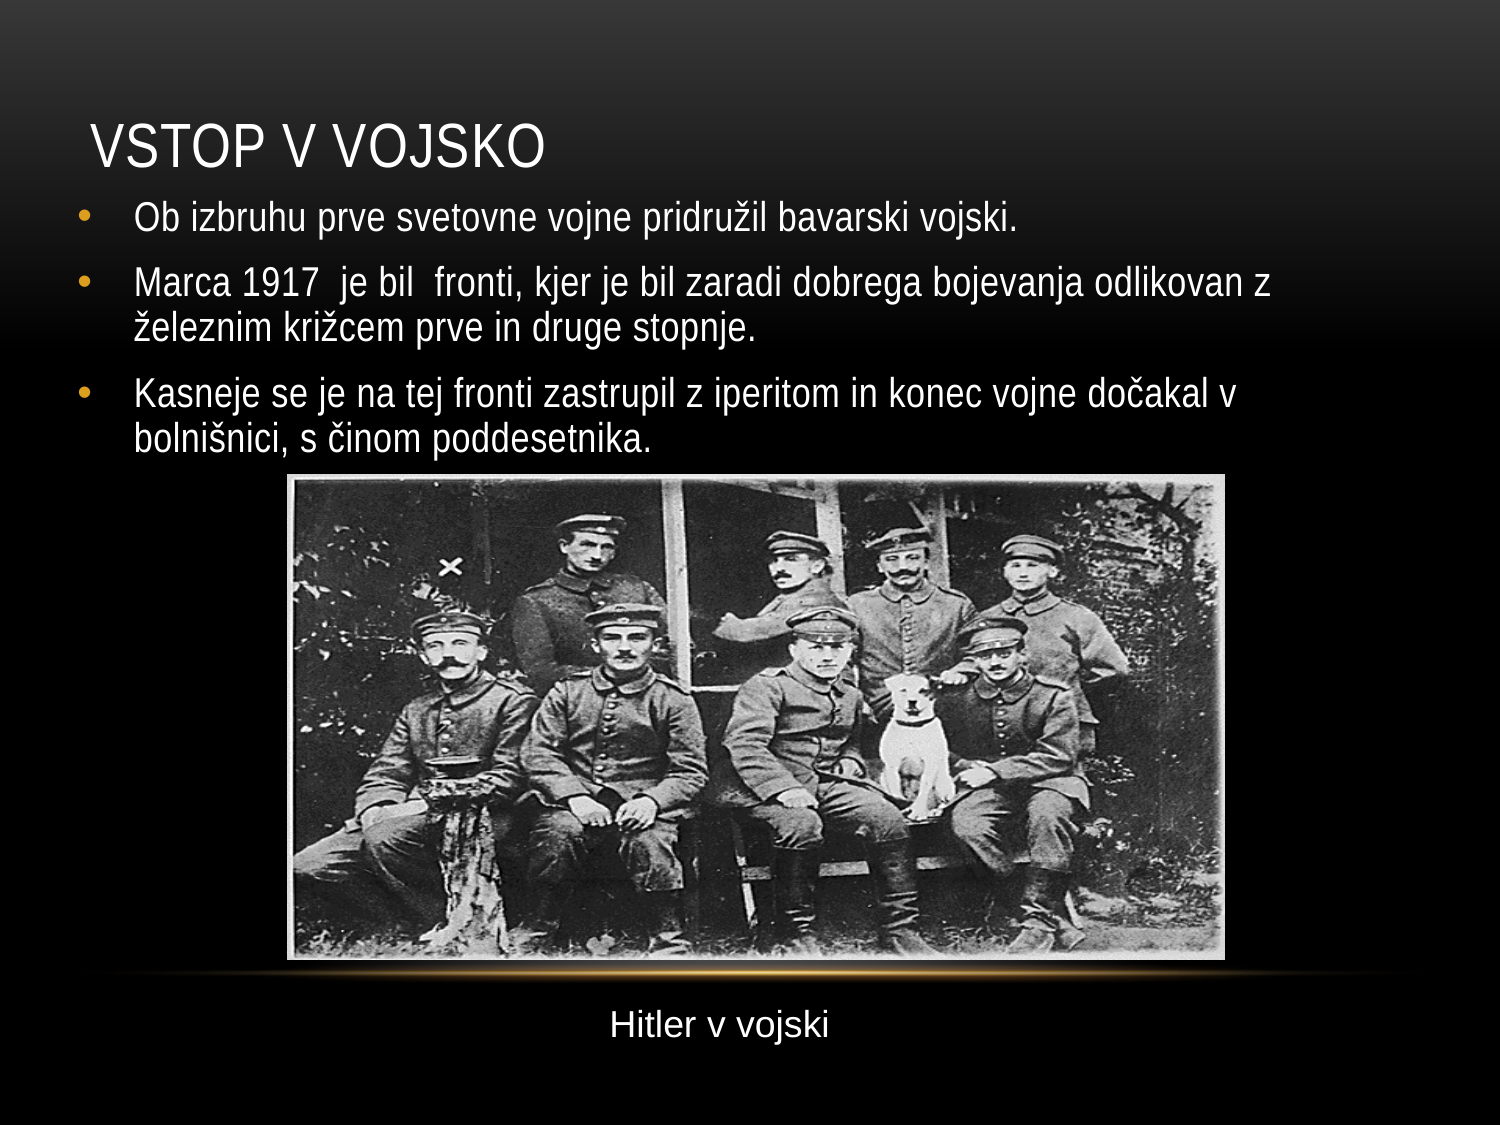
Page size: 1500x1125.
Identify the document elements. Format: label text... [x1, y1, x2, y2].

list Ob izbruhu prve svetovne vojne pridružil bavarski vojski. Marca 1917 je bil fronti, kjer je bil zaradi dobrega bojevanja odlikovan z železnim križcem prve in druge stopnje. Kasneje se je na tej fronti zastrupil z iperitom in konec vojne dočakal v bolnišnici, s činom poddesetnika. [62, 187, 1413, 675]
picture [0, 0, 1500, 1125]
text_box Hitler v vojski [462, 975, 925, 1125]
title Vstop v vojsko [75, 0, 1425, 188]
